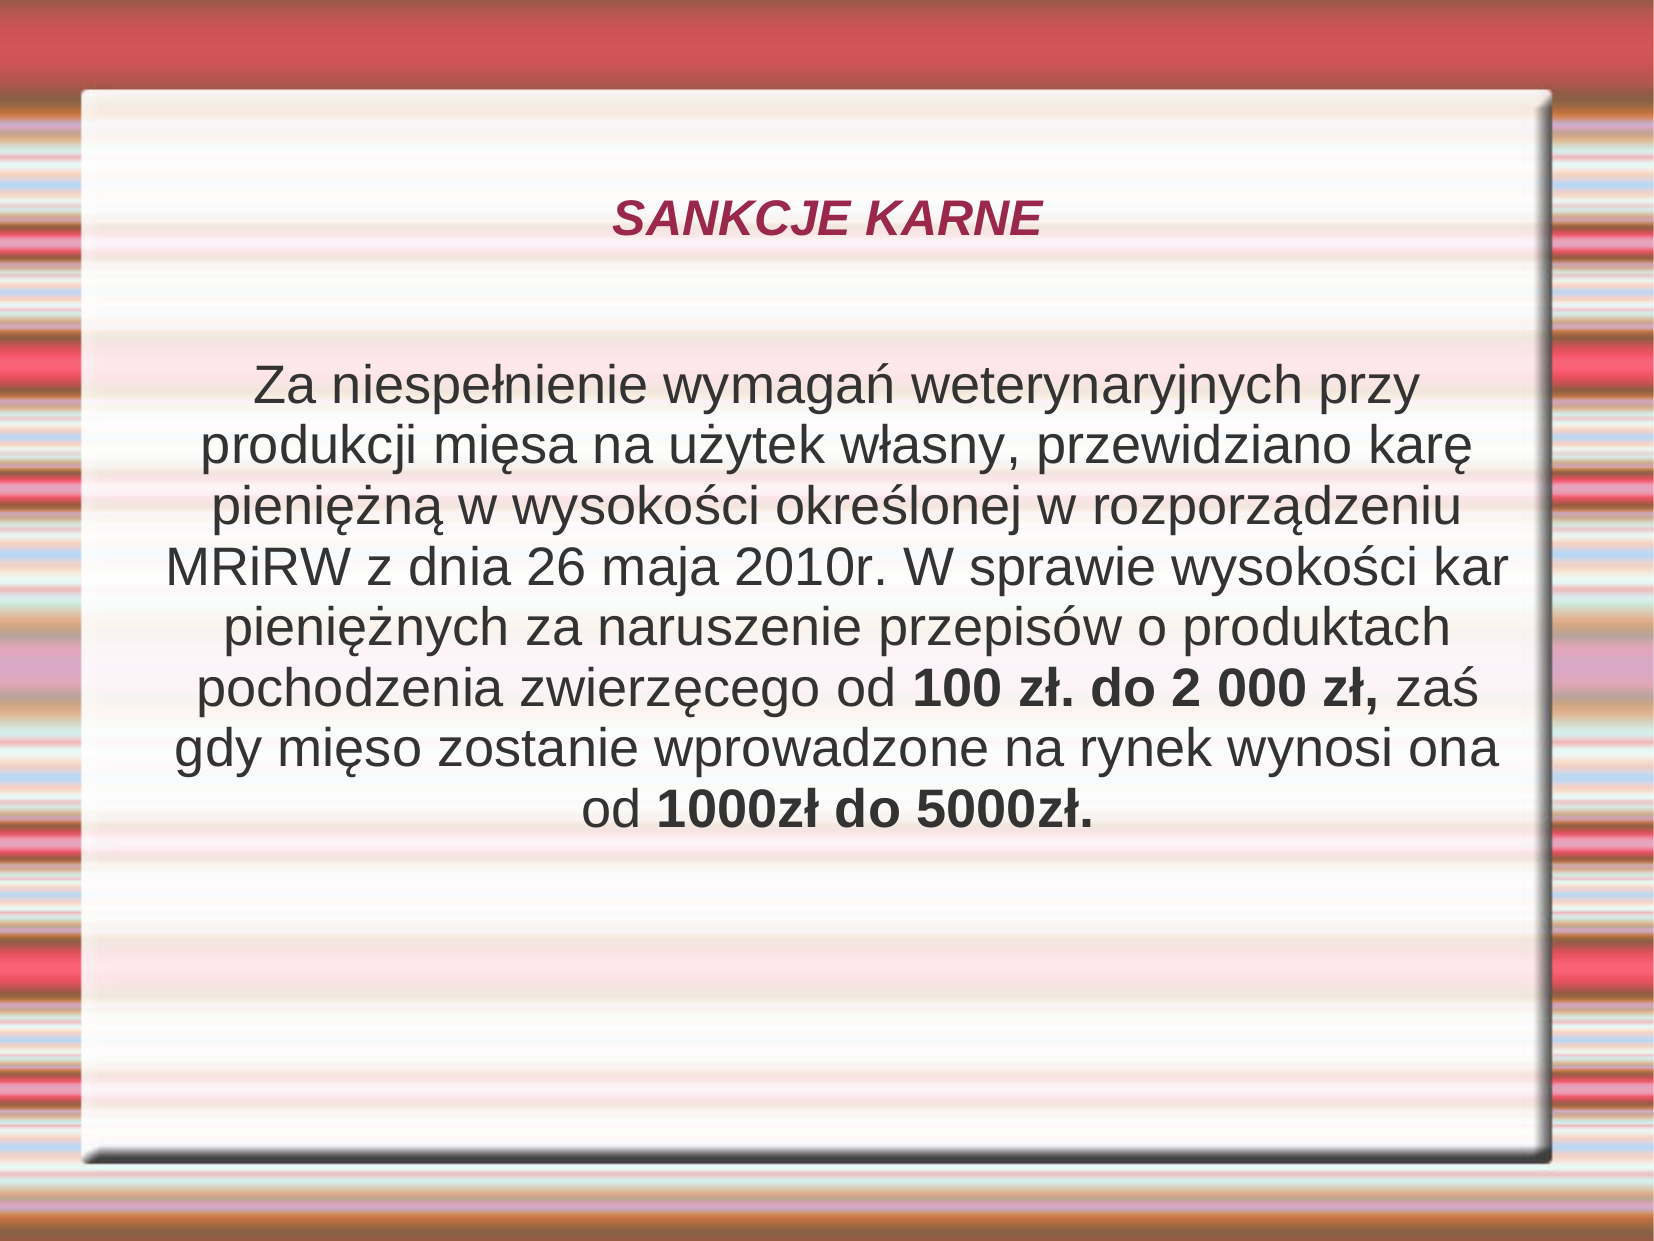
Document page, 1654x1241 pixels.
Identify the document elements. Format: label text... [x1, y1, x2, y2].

list Za niespełnienie wymagań weterynaryjnych przy produkcji mięsa na użytek własny, przewidziano karę pieniężną w wysokości określonej w rozporządzeniu MRiRW z dnia 26 maja 2010r. W sprawie wysokości kar pieniężnych za naruszenie przepisów o produktach pochodzenia zwierzęcego od 100 zł. do 2 000 zł, zaś gdy mięso zostanie wprowadzone na rynek wynosi ona od 1000zł do 5000zł. [147, 354, 1529, 1136]
picture [0, 0, 1654, 1241]
title SANKCJE KARNE [121, 114, 1534, 322]
